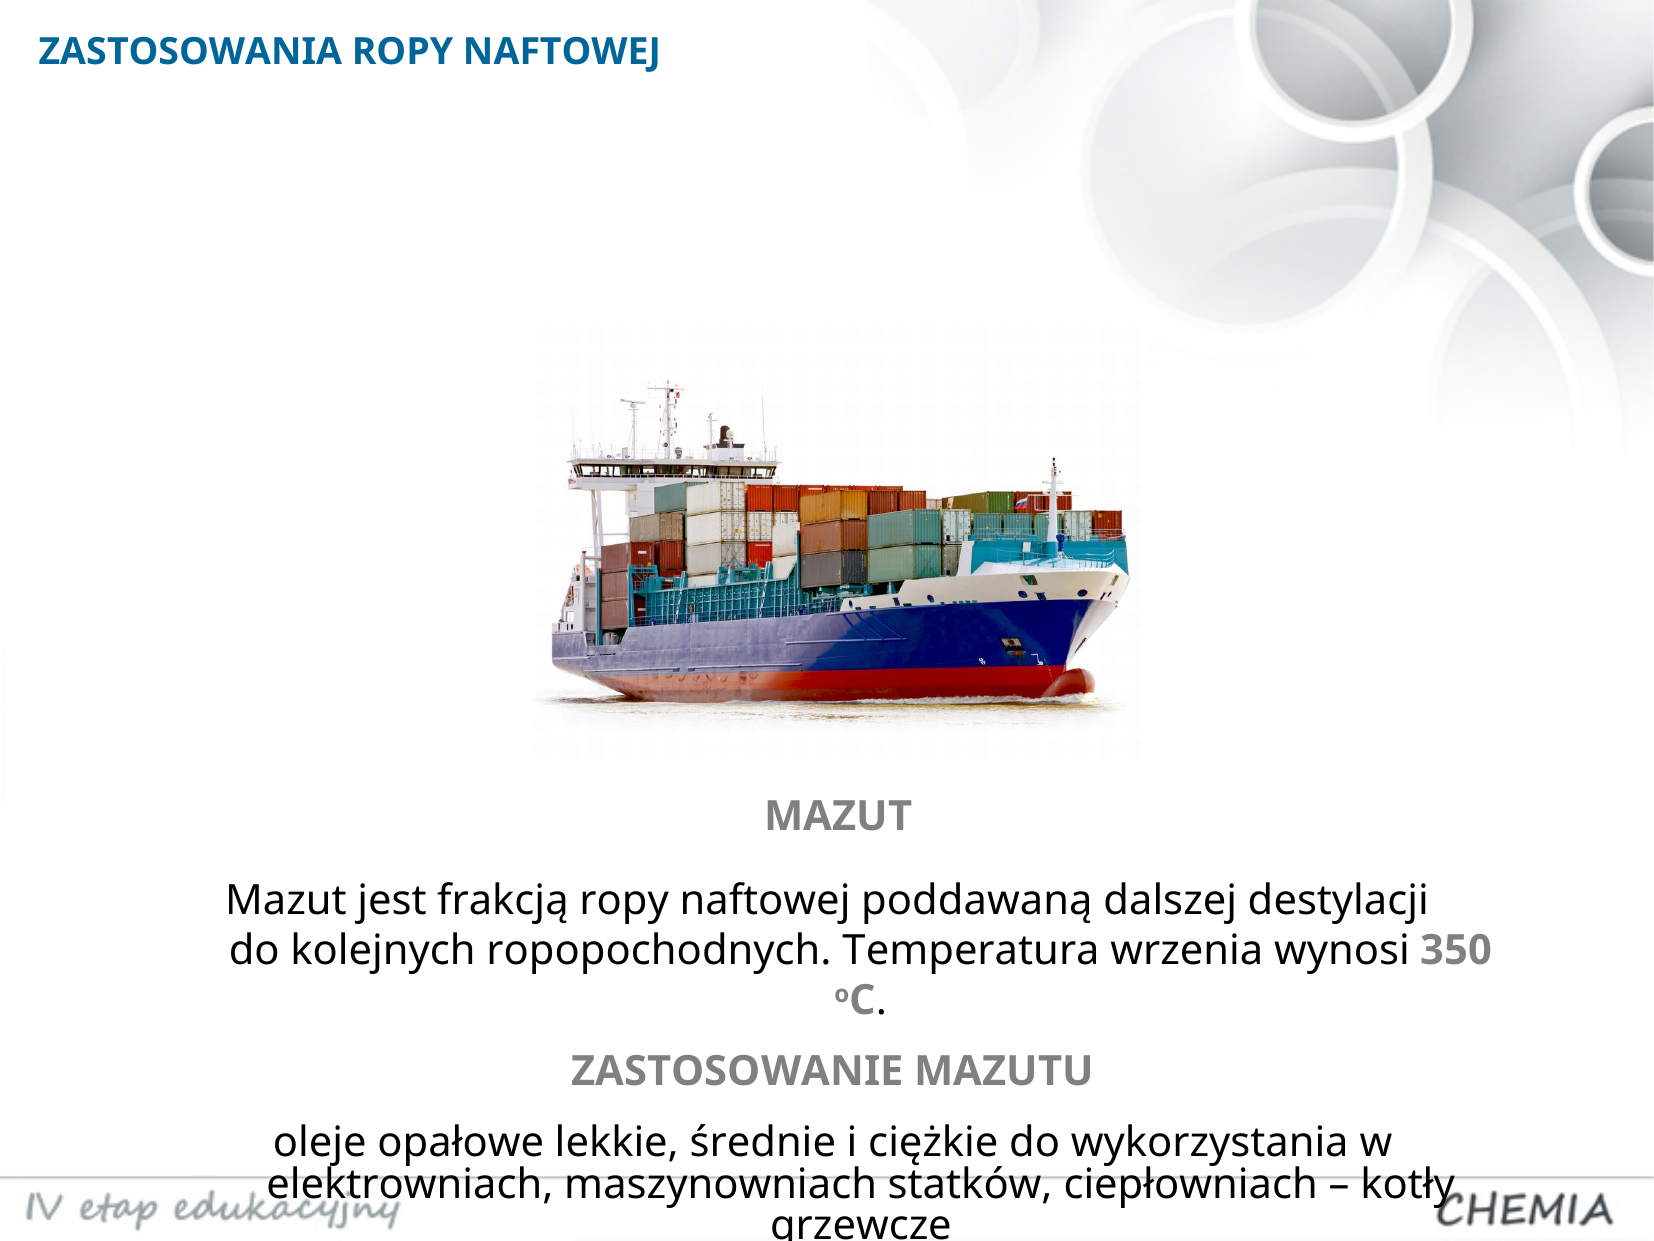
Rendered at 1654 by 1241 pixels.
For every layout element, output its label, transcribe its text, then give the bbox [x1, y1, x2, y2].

picture [776, 1219, 788, 1236]
list Mazut jest frakcją ropy naftowej poddawaną dalszej destylacji do kolejnych ropopochodnych. Temperatura wrzenia wynosi 350 oC. ZASTOSOWANIE MAZUTU oleje opałowe lekkie, średnie i ciężkie do wykorzystania w elektrowniach, maszynowniach statków, ciepłowniach – kotły grzewcze [141, 868, 1524, 1186]
text_box ZASTOSOWANIA ROPY NAFTOWEJ [23, 23, 1276, 81]
text_box MAZUT [625, 785, 1052, 848]
picture [0, 0, 1654, 1241]
